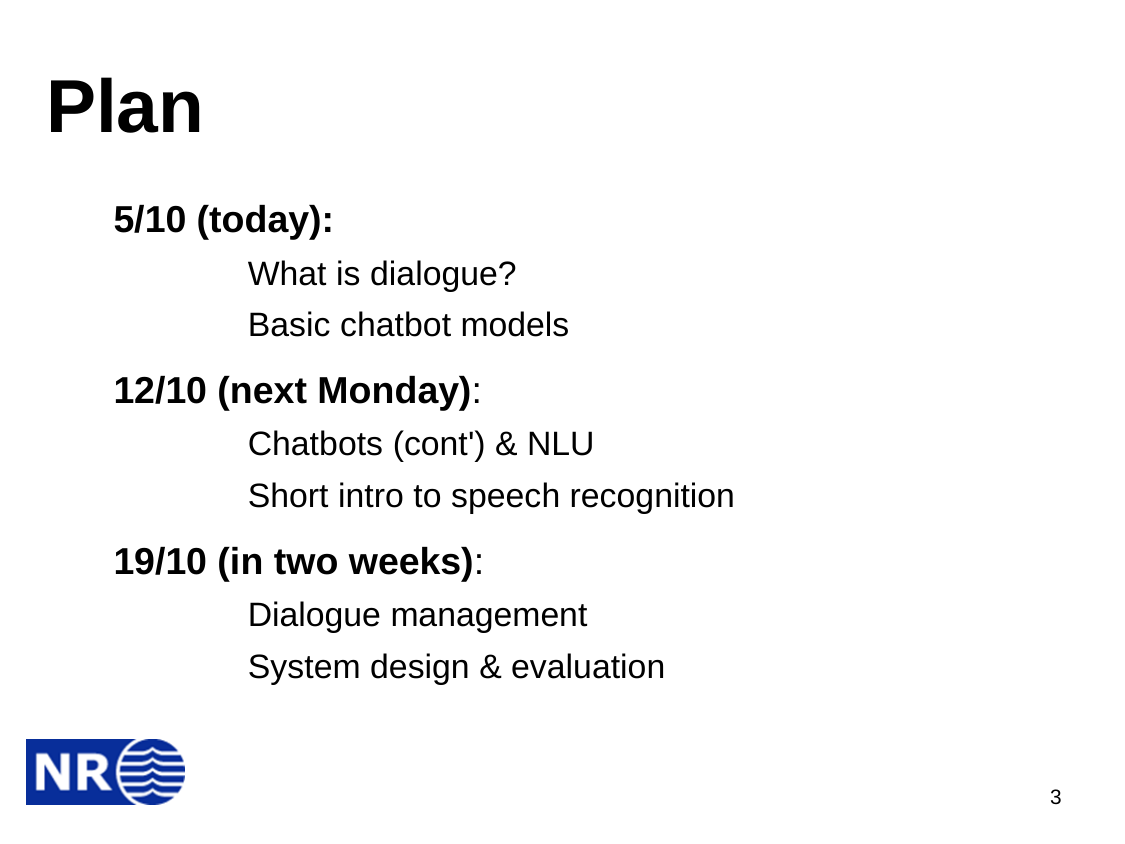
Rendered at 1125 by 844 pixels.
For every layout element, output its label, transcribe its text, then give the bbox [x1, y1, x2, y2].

list 5/10 (today): What is dialogue? Basic chatbot models 12/10 (next Monday): Chatbots (cont') & NLU Short intro to speech recognition 19/10 (in two weeks): Dialogue management System design & evaluation [30, 187, 1071, 694]
text_box [1035, 776, 1095, 812]
title Plan [30, 32, 1095, 157]
